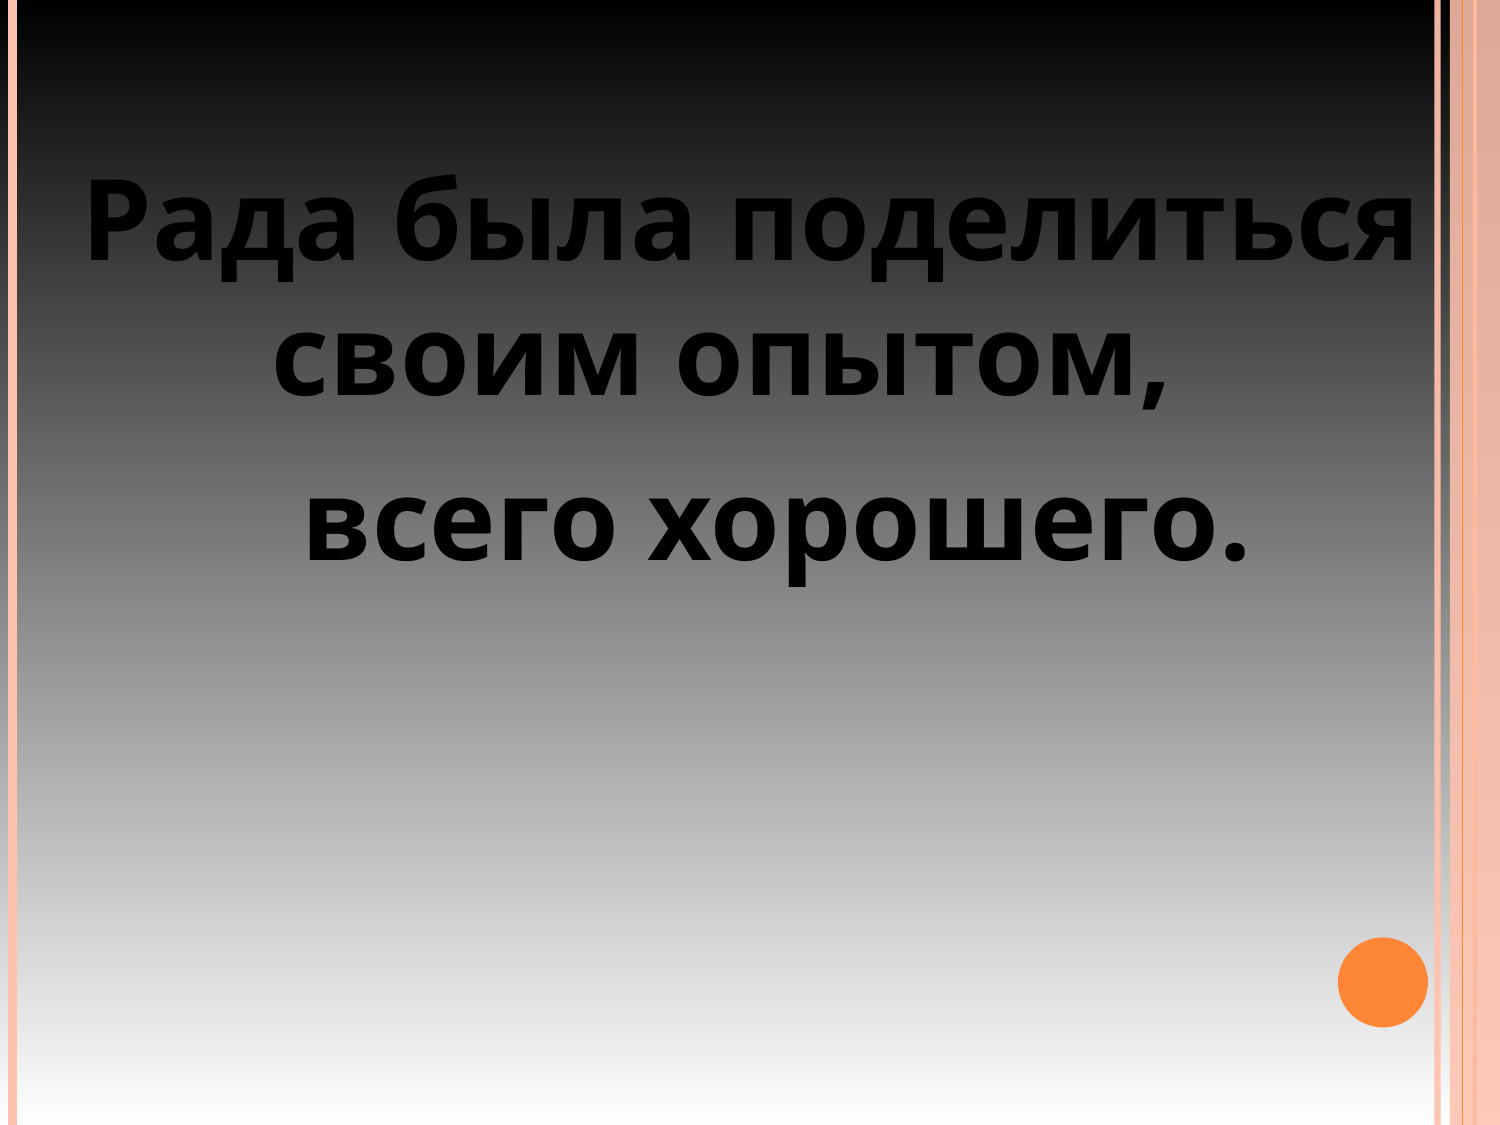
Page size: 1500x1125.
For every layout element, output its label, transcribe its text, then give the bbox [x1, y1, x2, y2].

list Рада была поделиться своим опытом, всего хорошего. [23, 140, 1500, 1062]
